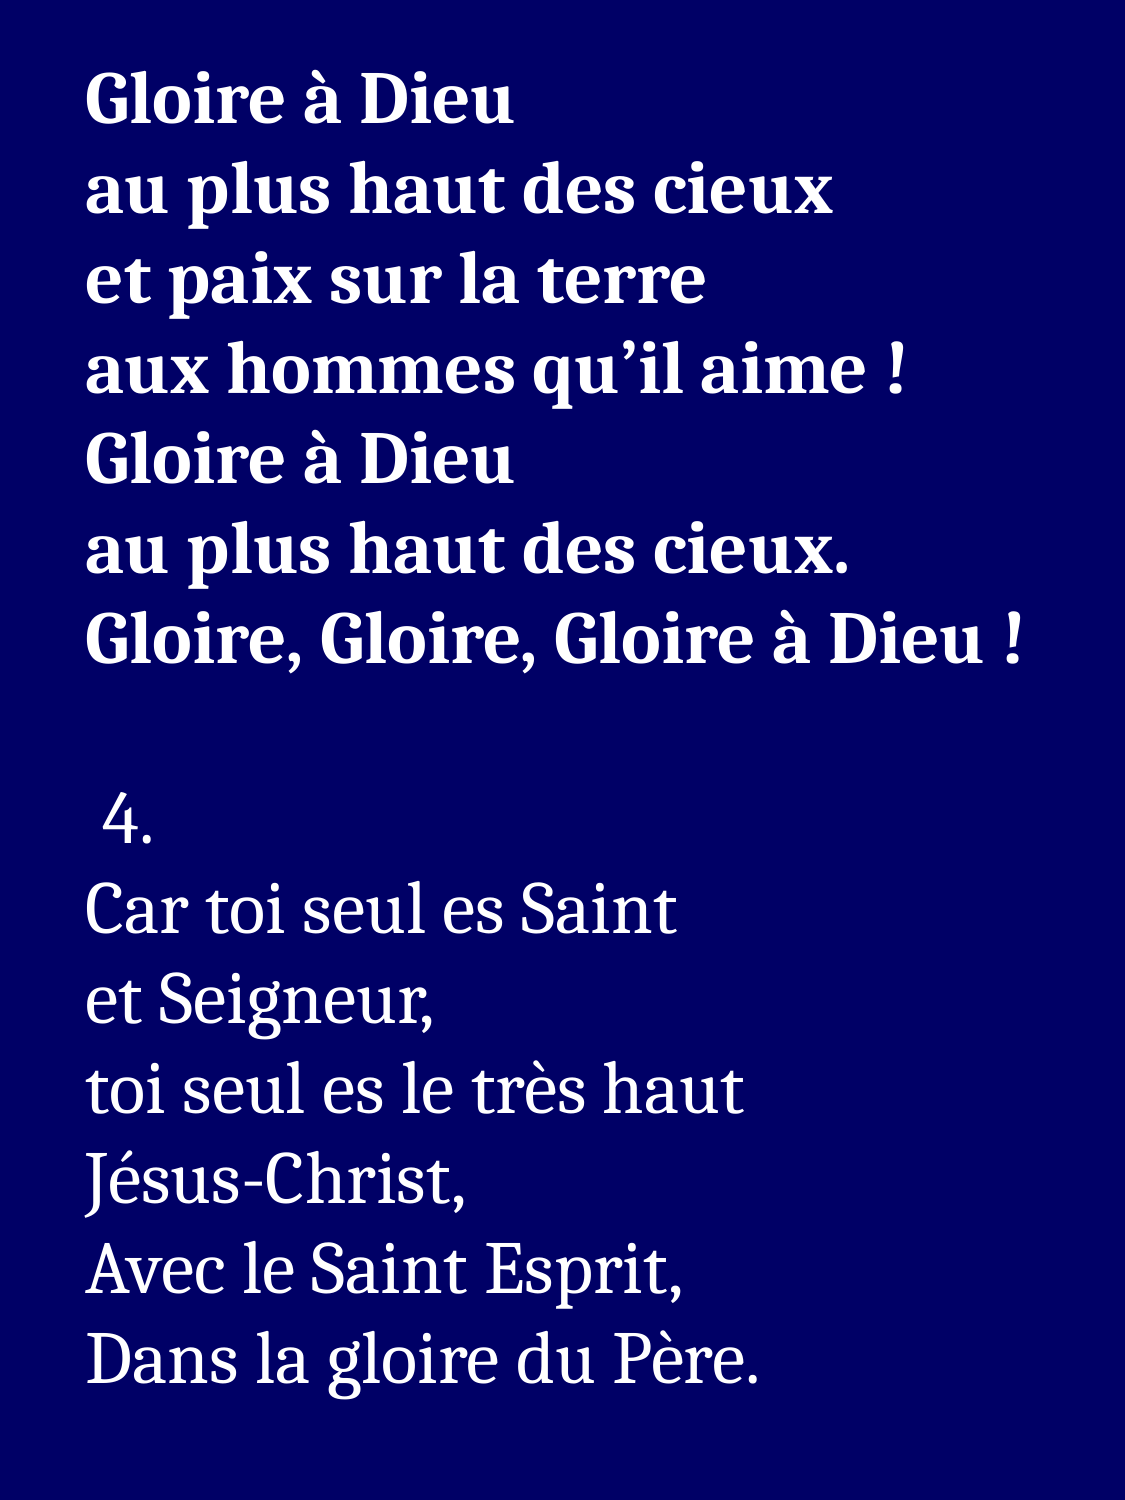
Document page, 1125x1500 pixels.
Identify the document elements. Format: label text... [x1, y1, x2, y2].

text_box Gloire à Dieu au plus haut des cieux et paix sur la terre aux hommes qu’il aime ! Gloire à Dieu au plus haut des cieux. Gloire, Gloire, Gloire à Dieu ! 4. Car toi seul es Saint et Seigneur, toi seul es le très haut Jésus-Christ, Avec le Saint Esprit, Dans la gloire du Père. [70, 41, 1125, 1406]
